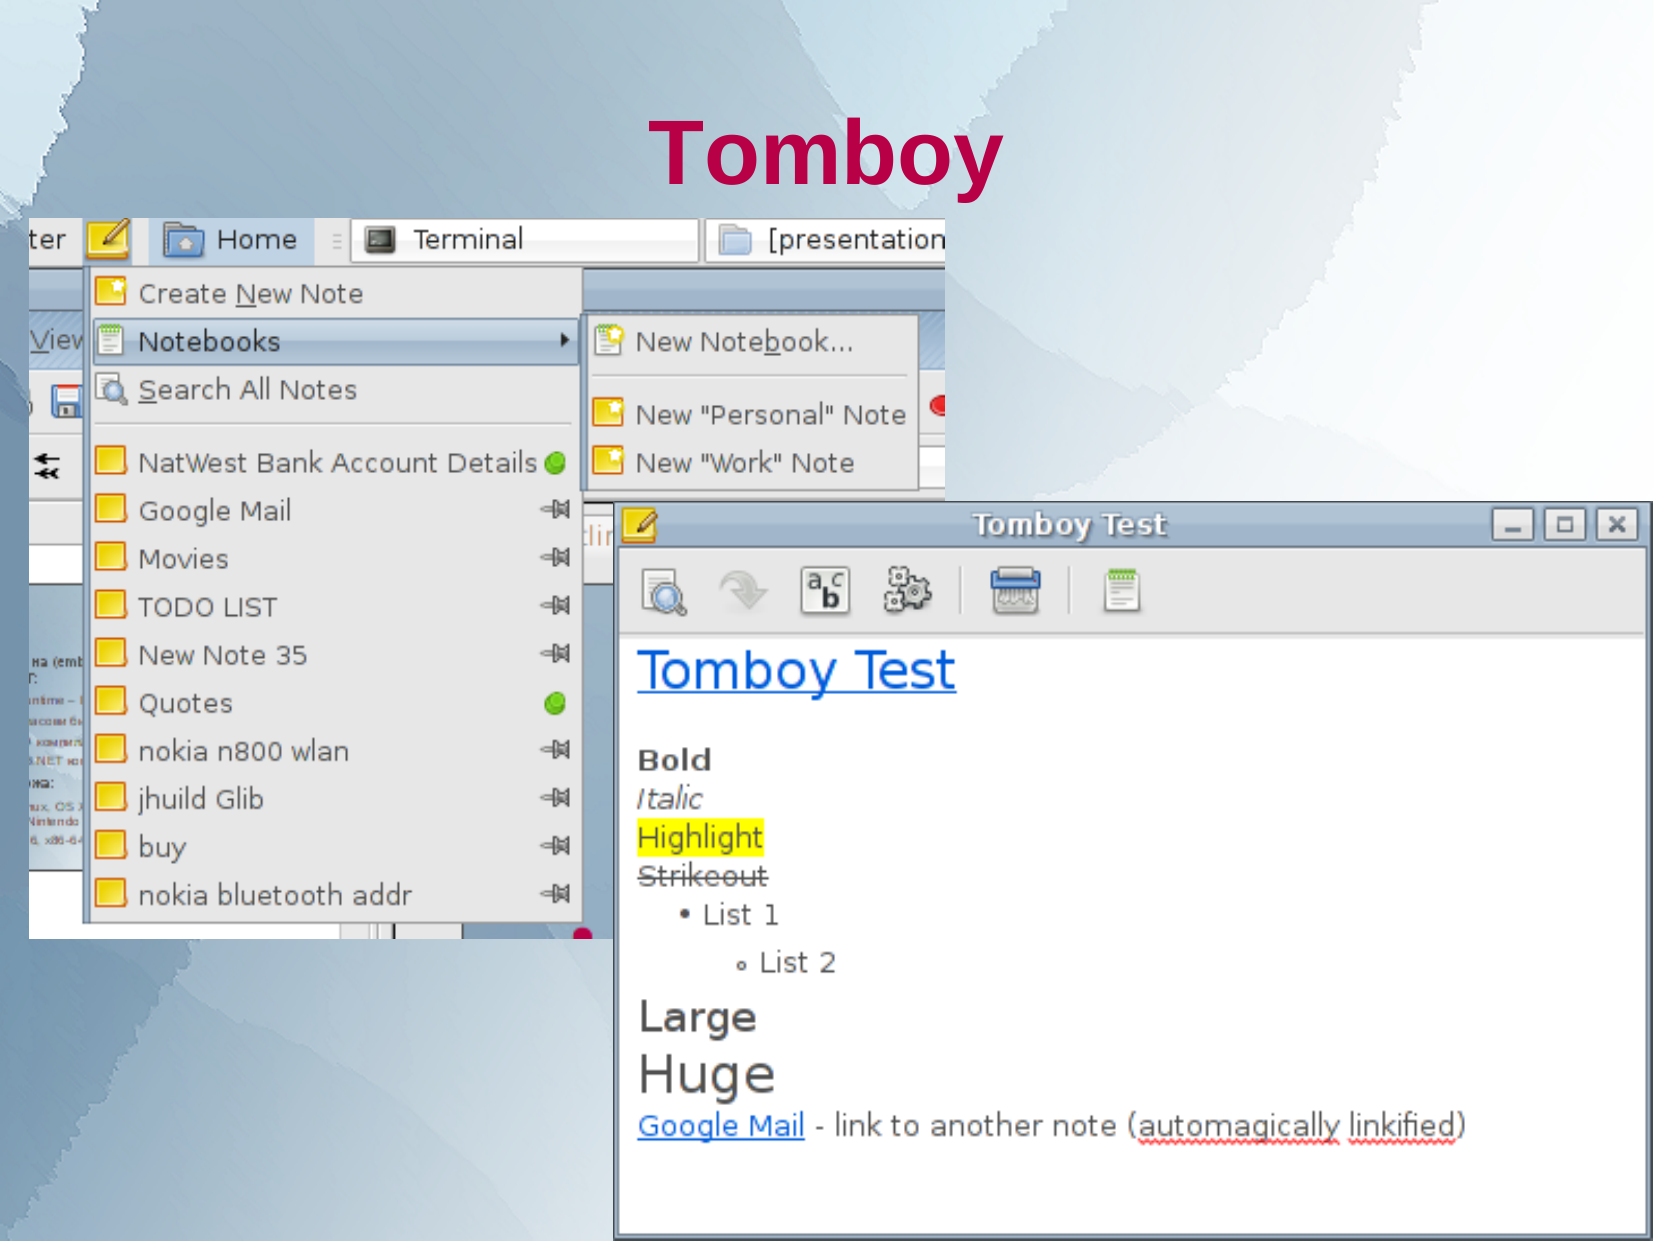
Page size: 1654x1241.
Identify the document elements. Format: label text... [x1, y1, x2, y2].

title Tomboy [82, 56, 1571, 250]
picture [0, 0, 1654, 1241]
